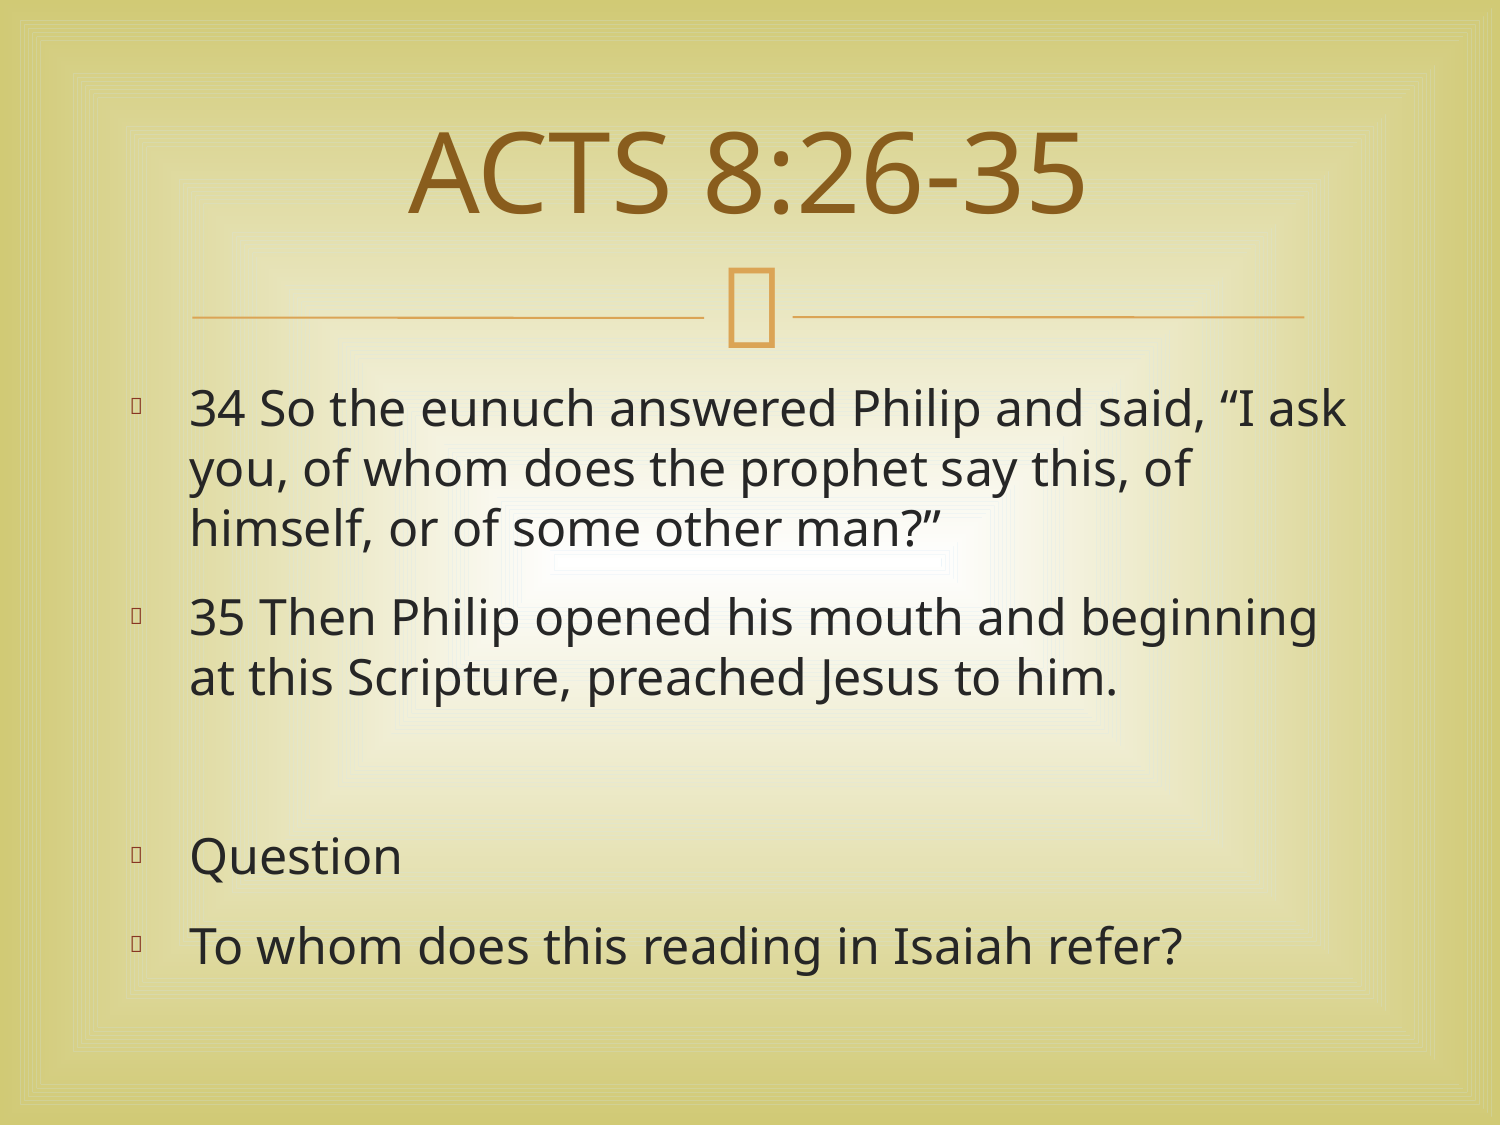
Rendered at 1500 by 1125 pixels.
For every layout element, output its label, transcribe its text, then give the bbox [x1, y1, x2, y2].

title ACTS 8:26-35 [112, 93, 1386, 267]
list 34 So the eunuch answered Philip and said, “I ask you, of whom does the prophet say this, of himself, or of some other man?” 35 Then Philip opened his mouth and beginning at this Scripture, preached Jesus to him. Question To whom does this reading in Isaiah refer? [114, 368, 1386, 1005]
